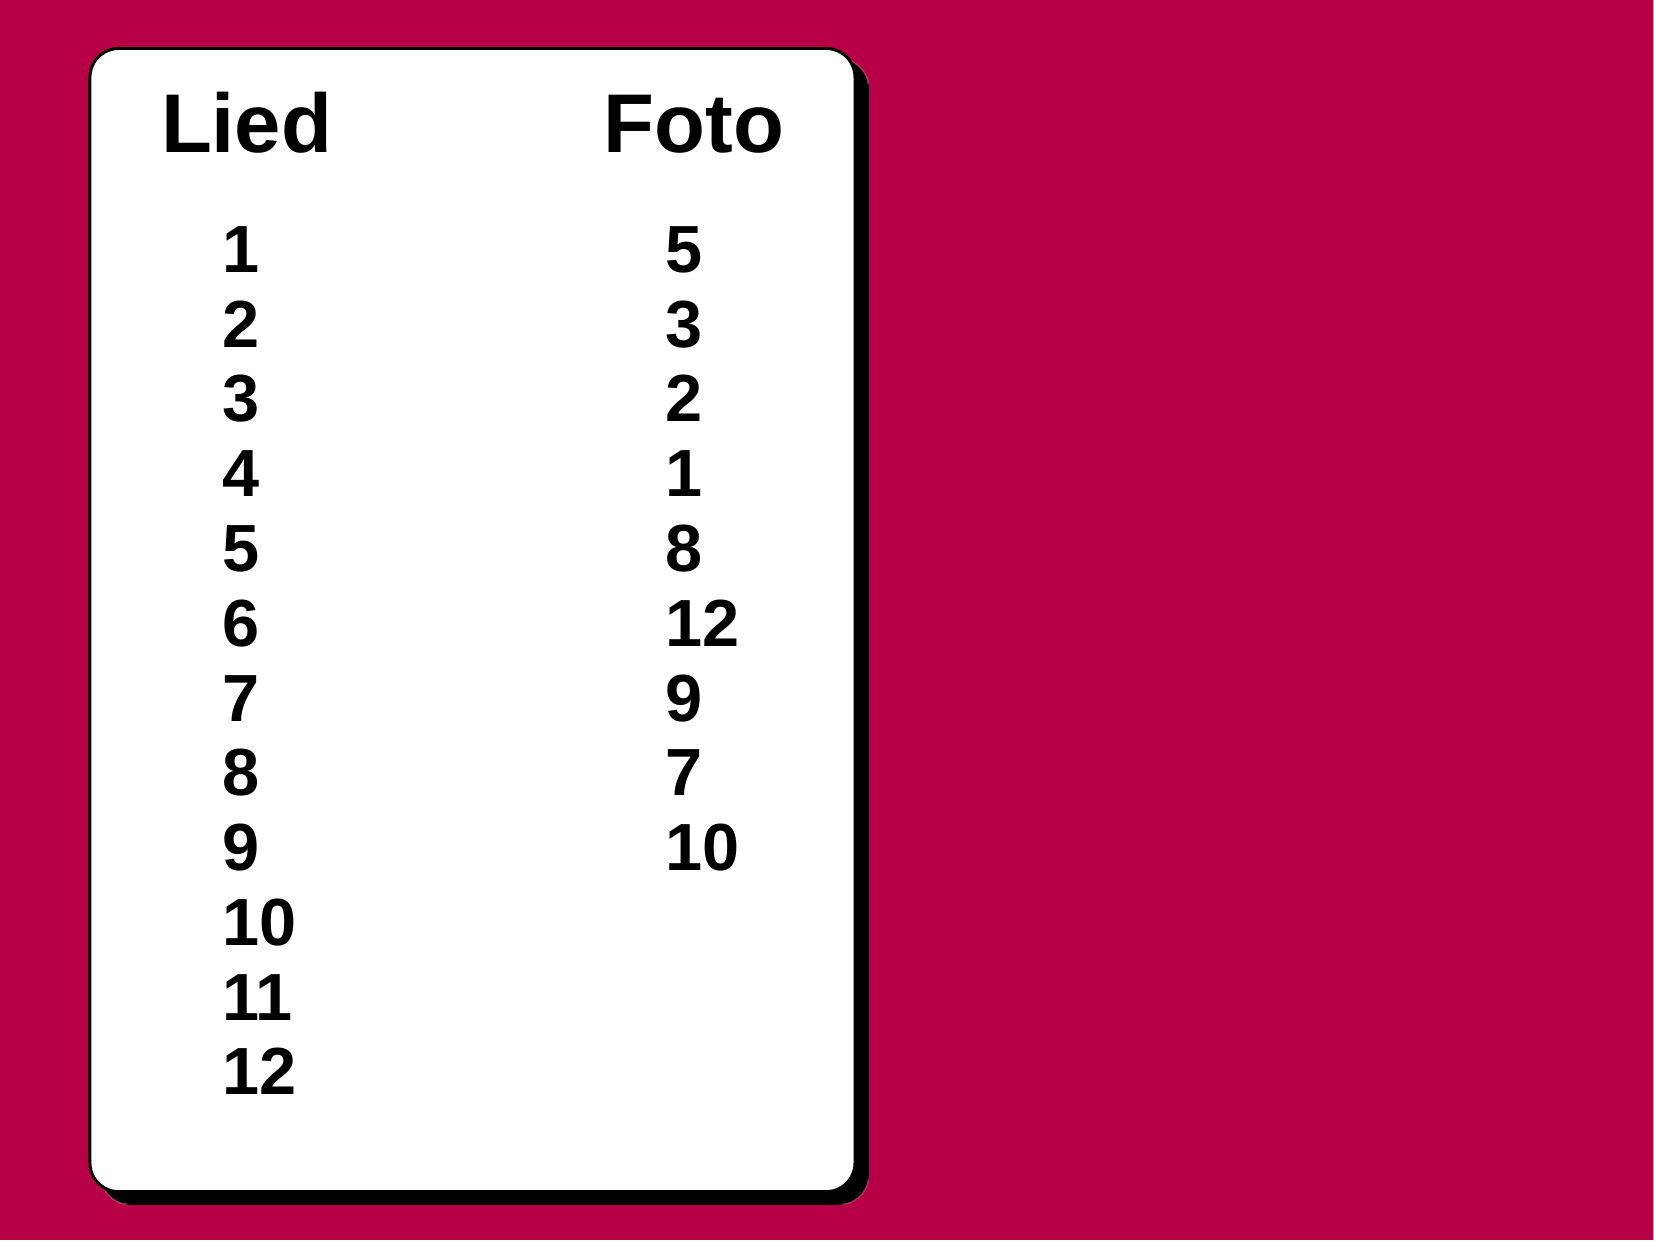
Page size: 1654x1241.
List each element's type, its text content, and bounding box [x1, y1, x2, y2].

text_box 1 5 2 3 3 2 4 1 5 8 6 12 7 9 8 7 9 10 10 11 12 [207, 204, 796, 1153]
text_box Lied Foto [134, 69, 810, 182]
text_box [89, 48, 856, 1192]
